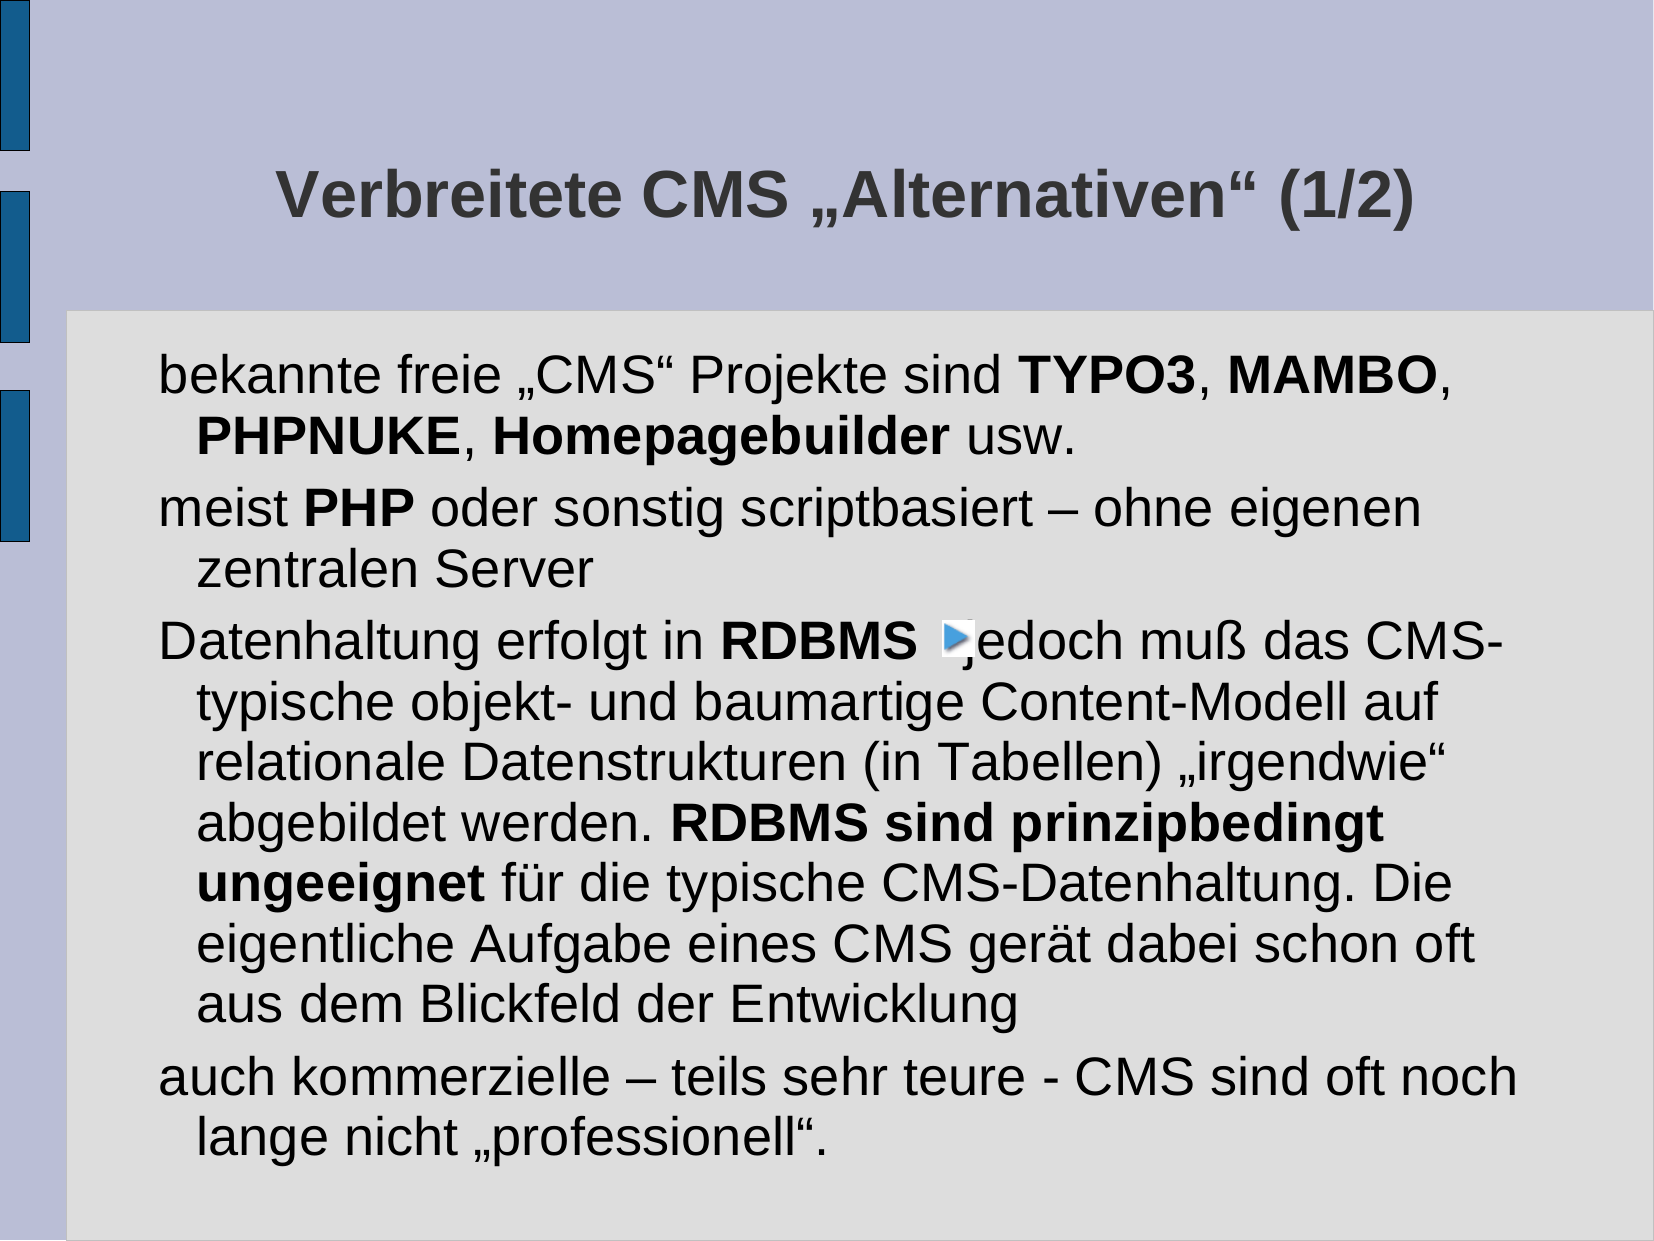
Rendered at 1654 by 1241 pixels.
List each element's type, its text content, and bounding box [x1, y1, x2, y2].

list bekannte freie „CMS“ Projekte sind TYPO3, MAMBO, PHPNUKE, Homepagebuilder usw. meist PHP oder sonstig scriptbasiert – ohne eigenen zentralen Server Datenhaltung erfolgt in RDBMS jedoch muß das CMS-typische objekt- und baumartige Content-Modell auf relationale Datenstrukturen (in Tabellen) „irgendwie“ abgebildet werden. RDBMS sind prinzipbedingt ungeeignet für die typische CMS-Datenhaltung. Die eigentliche Aufgabe eines CMS gerät dabei schon oft aus dem Blickfeld der Entwicklung auch kommerzielle – teils sehr teure - CMS sind oft noch lange nicht „professionell“. [121, 344, 1534, 1168]
title Verbreitete CMS „Alternativen“ (1/2) [121, 91, 1534, 299]
picture [942, 620, 975, 657]
